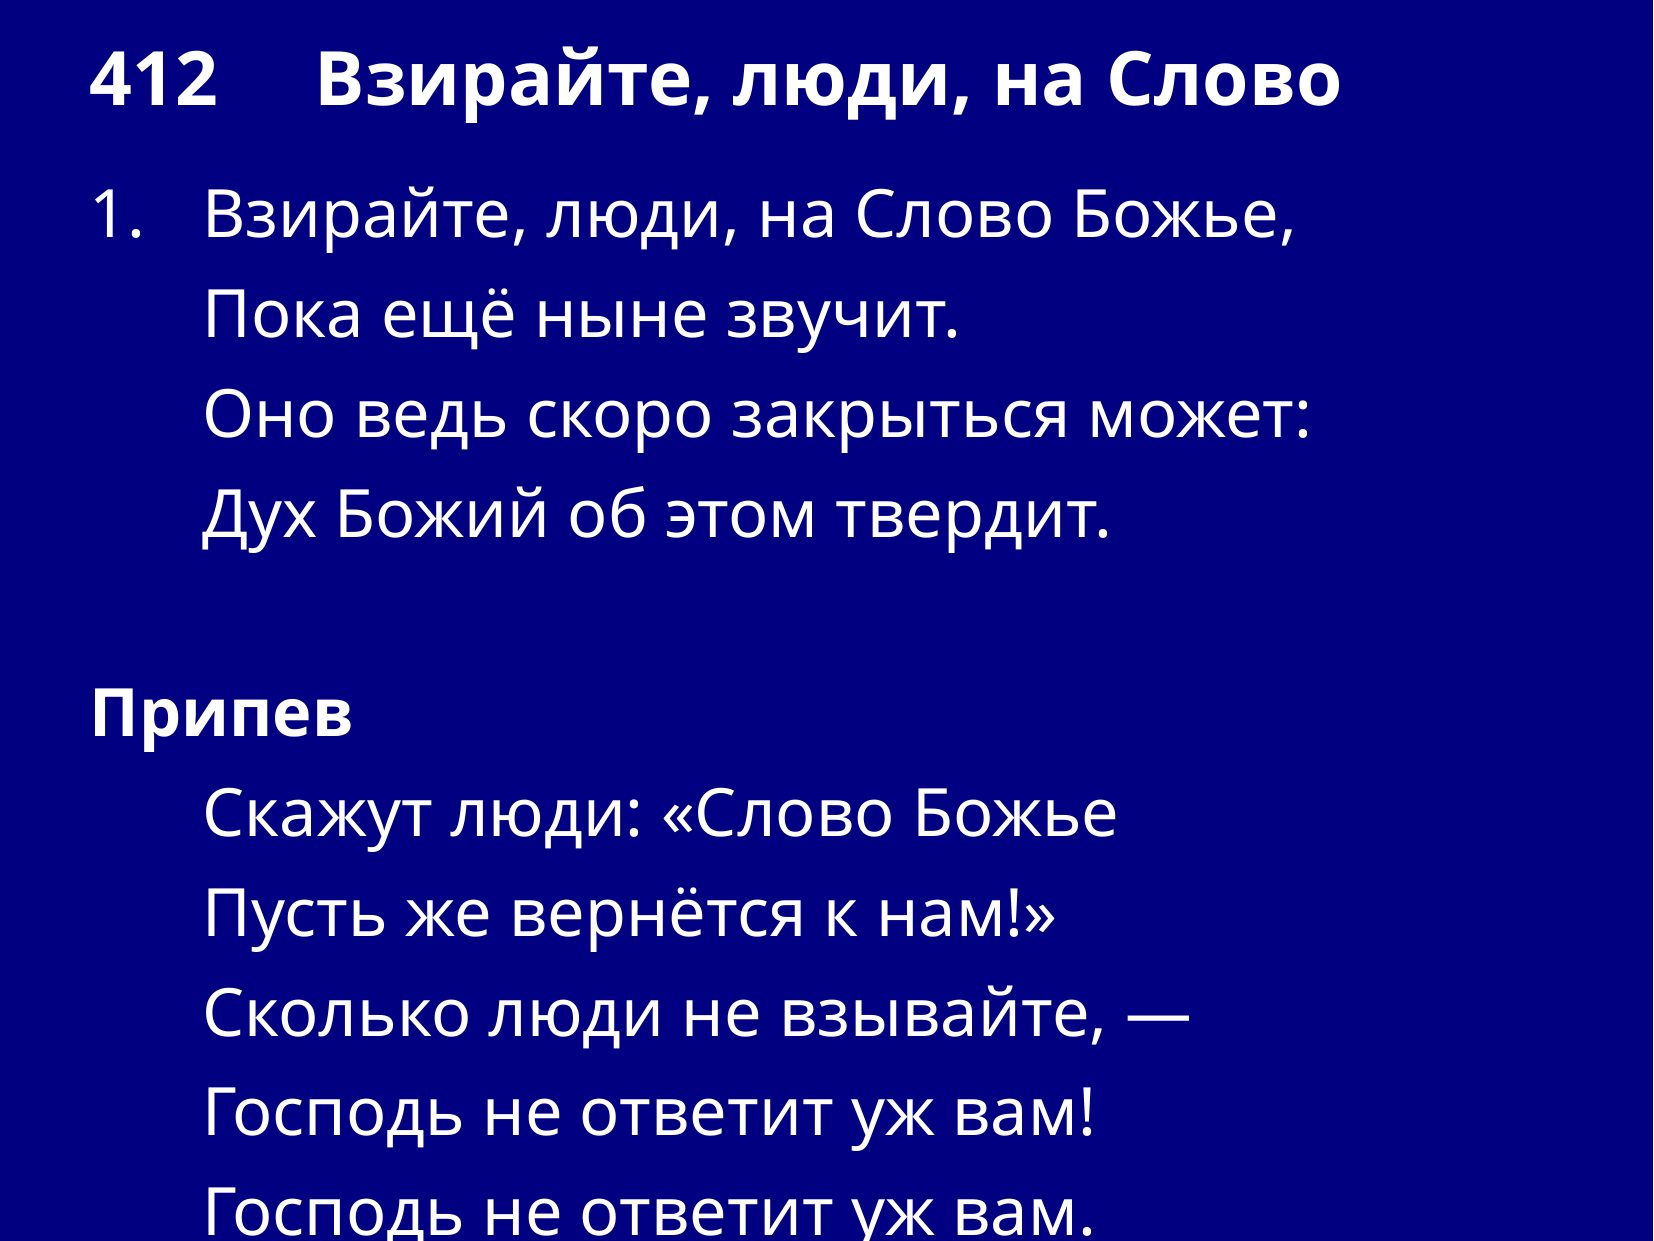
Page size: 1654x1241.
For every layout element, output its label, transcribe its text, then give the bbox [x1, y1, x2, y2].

text_box 1. Взирайте, люди, на Слово Божье, Пока ещё ныне звучит. Оно ведь скоро закрыться может: Дух Божий об этом твердит. Припев Скажут люди: «Слово Божье Пусть же вернётся к нам!» Сколько люди не взывайте, — Господь не ответит уж вам! Господь не ответит уж вам. [75, 150, 1576, 1163]
text_box 412 Взирайте, люди, на Слово [75, 18, 1576, 131]
